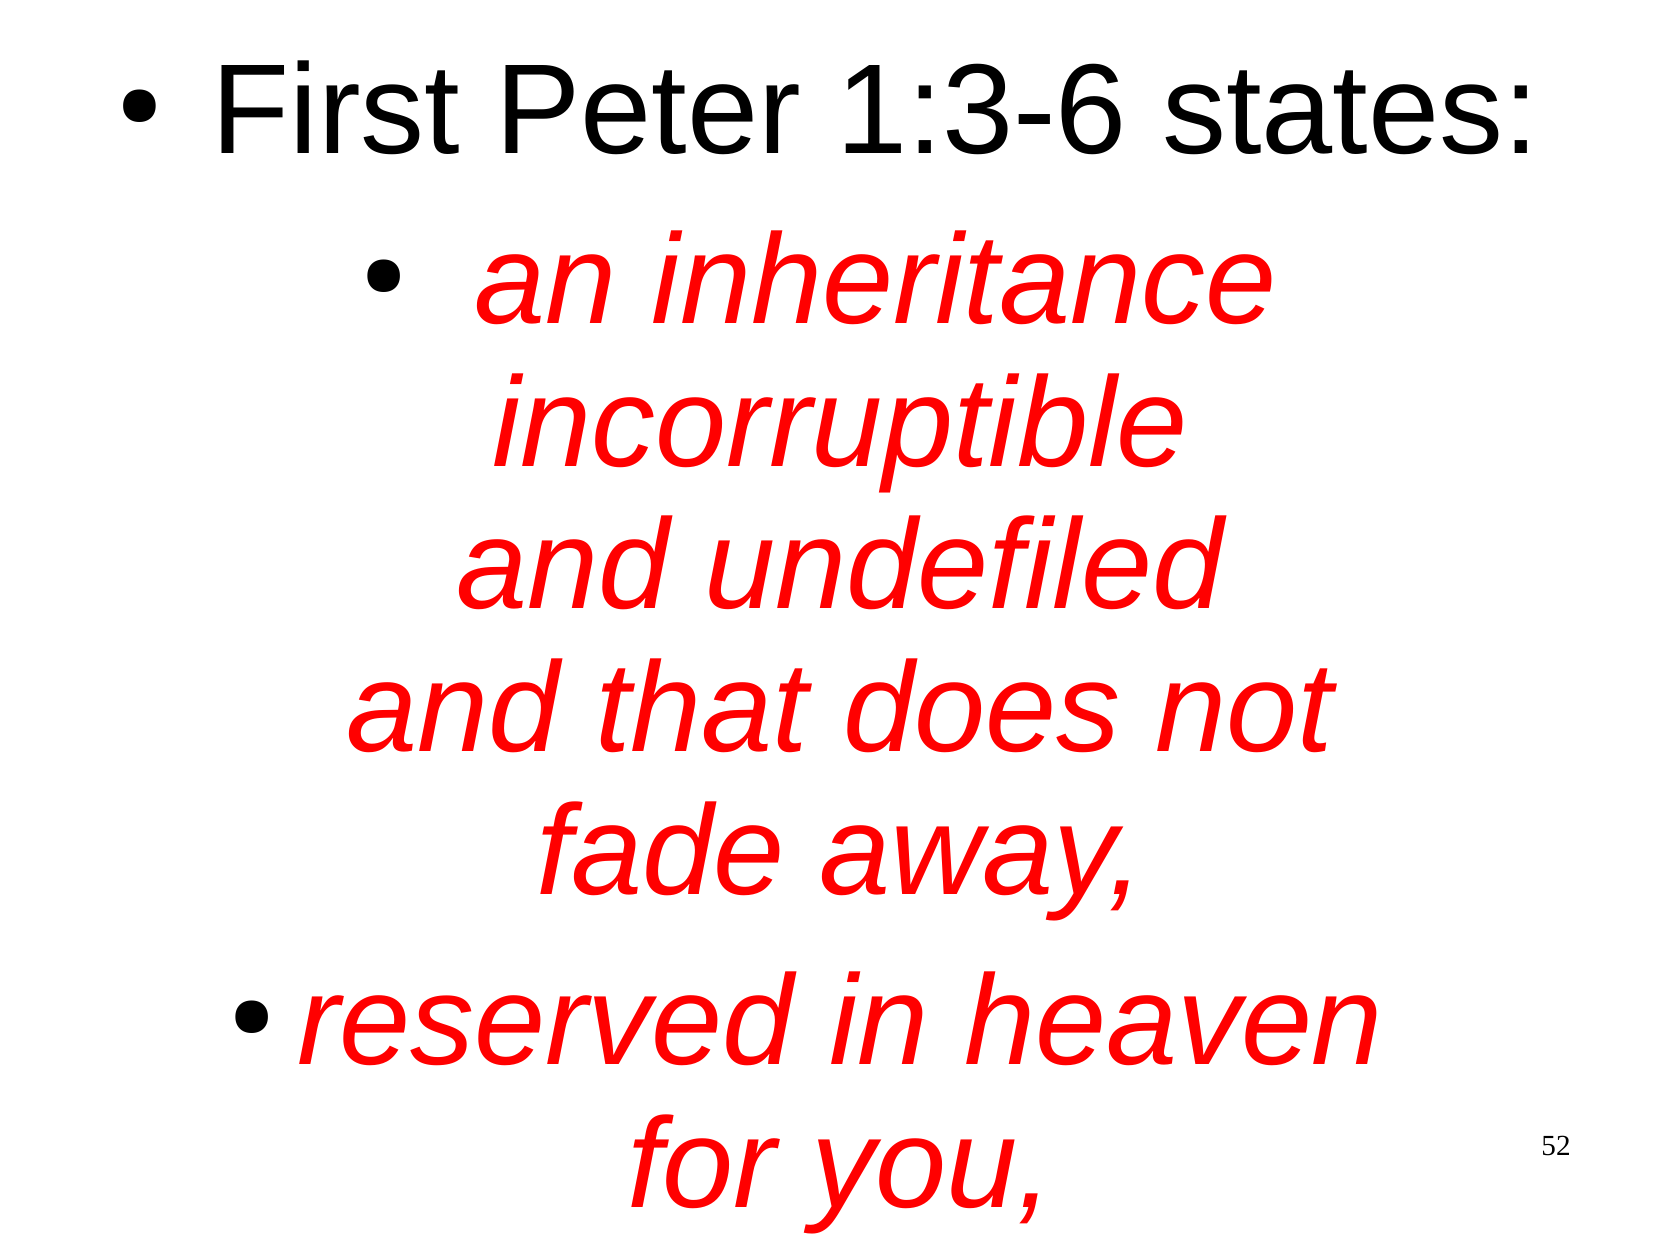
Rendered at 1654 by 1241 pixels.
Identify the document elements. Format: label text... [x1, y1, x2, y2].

list First Peter 1:3-6 states: an inheritance incorruptible and undefiled and that does not fade away, reserved in heaven for you, [37, 37, 1613, 1238]
